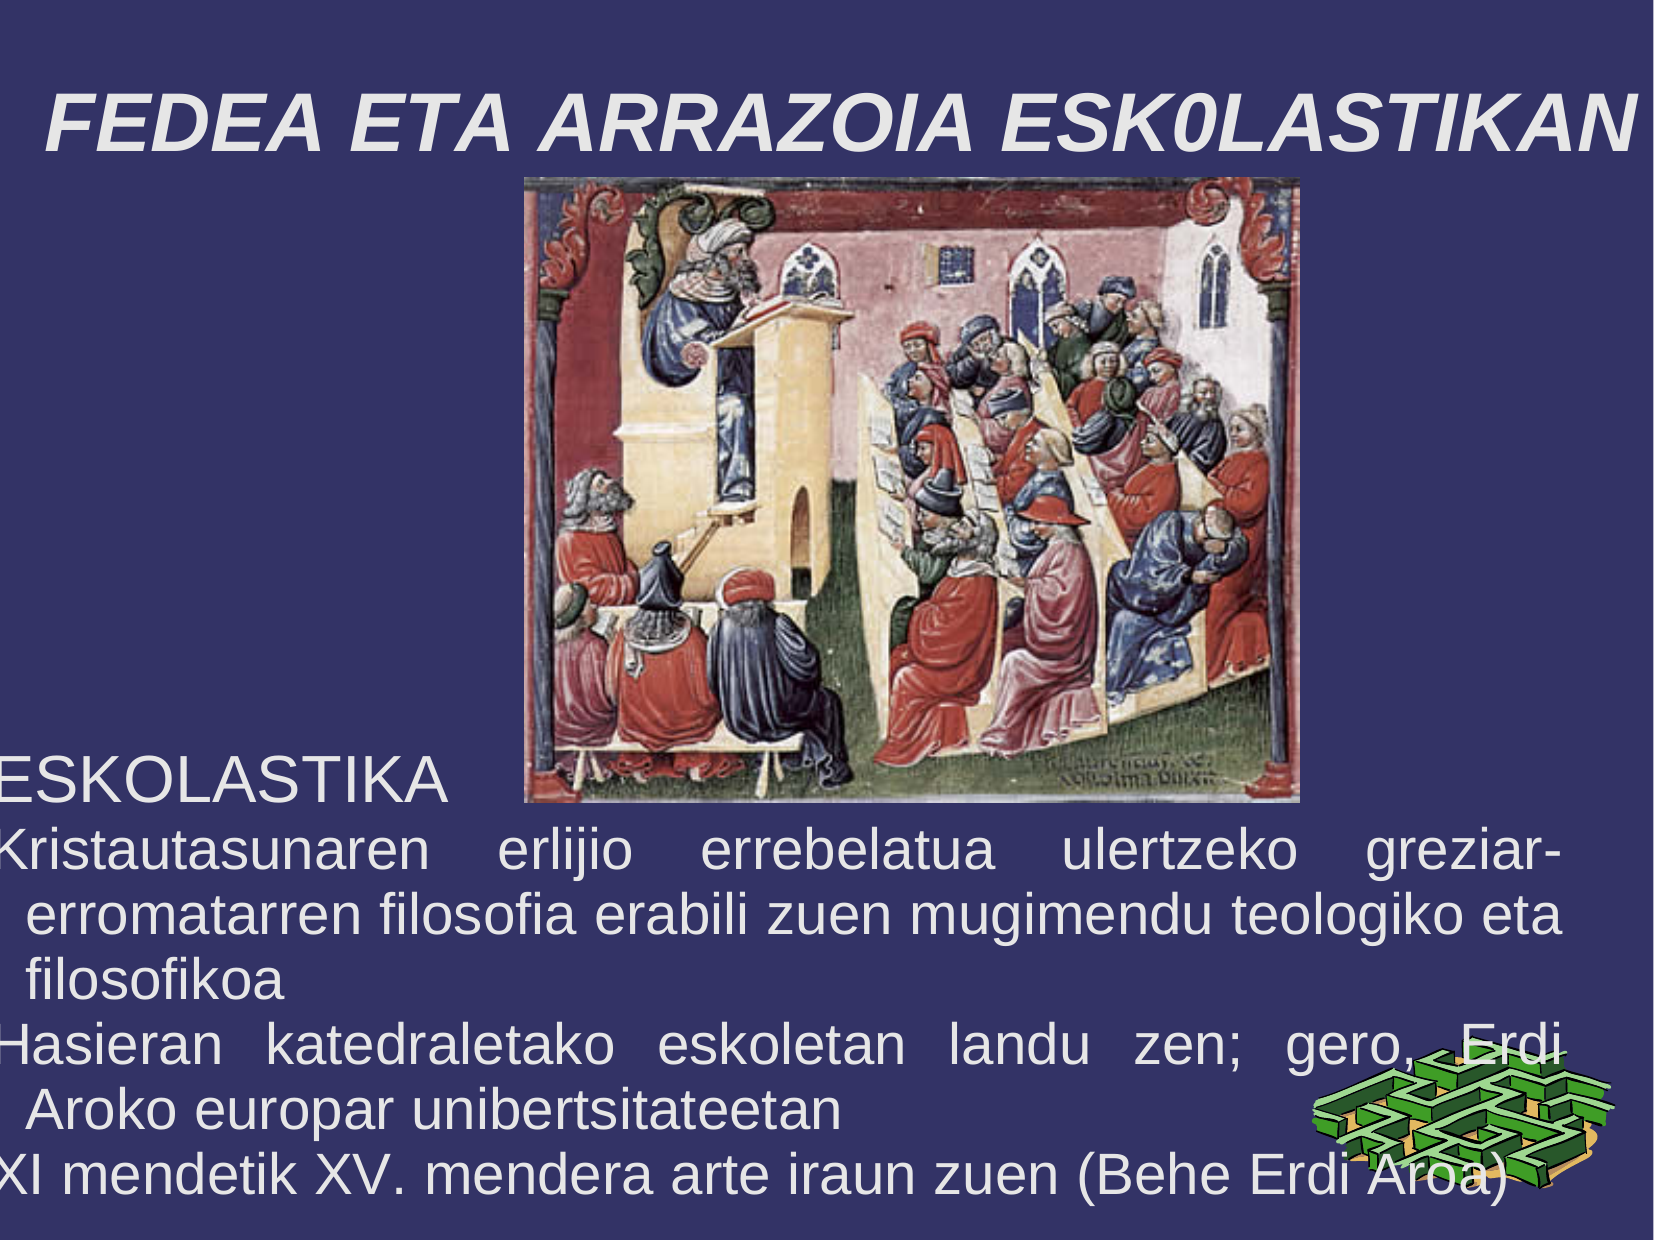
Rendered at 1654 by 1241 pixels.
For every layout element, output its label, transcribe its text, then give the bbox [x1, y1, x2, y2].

title FEDEA ETA ARRAZOIA ESK0LASTIKAN [0, 19, 1654, 227]
list ESKOLASTIKA Kristautasunaren erlijio errebelatua ulertzeko greziar-erromatarren filosofia erabili zuen mugimendu teologiko eta filosofikoa Hasieran katedraletako eskoletan landu zen; gero, Erdi Aroko europar unibertsitateetan XI mendetik XV. mendera arte iraun zuen (Behe Erdi Aroa) [0, 741, 1565, 1211]
picture [524, 177, 1300, 803]
